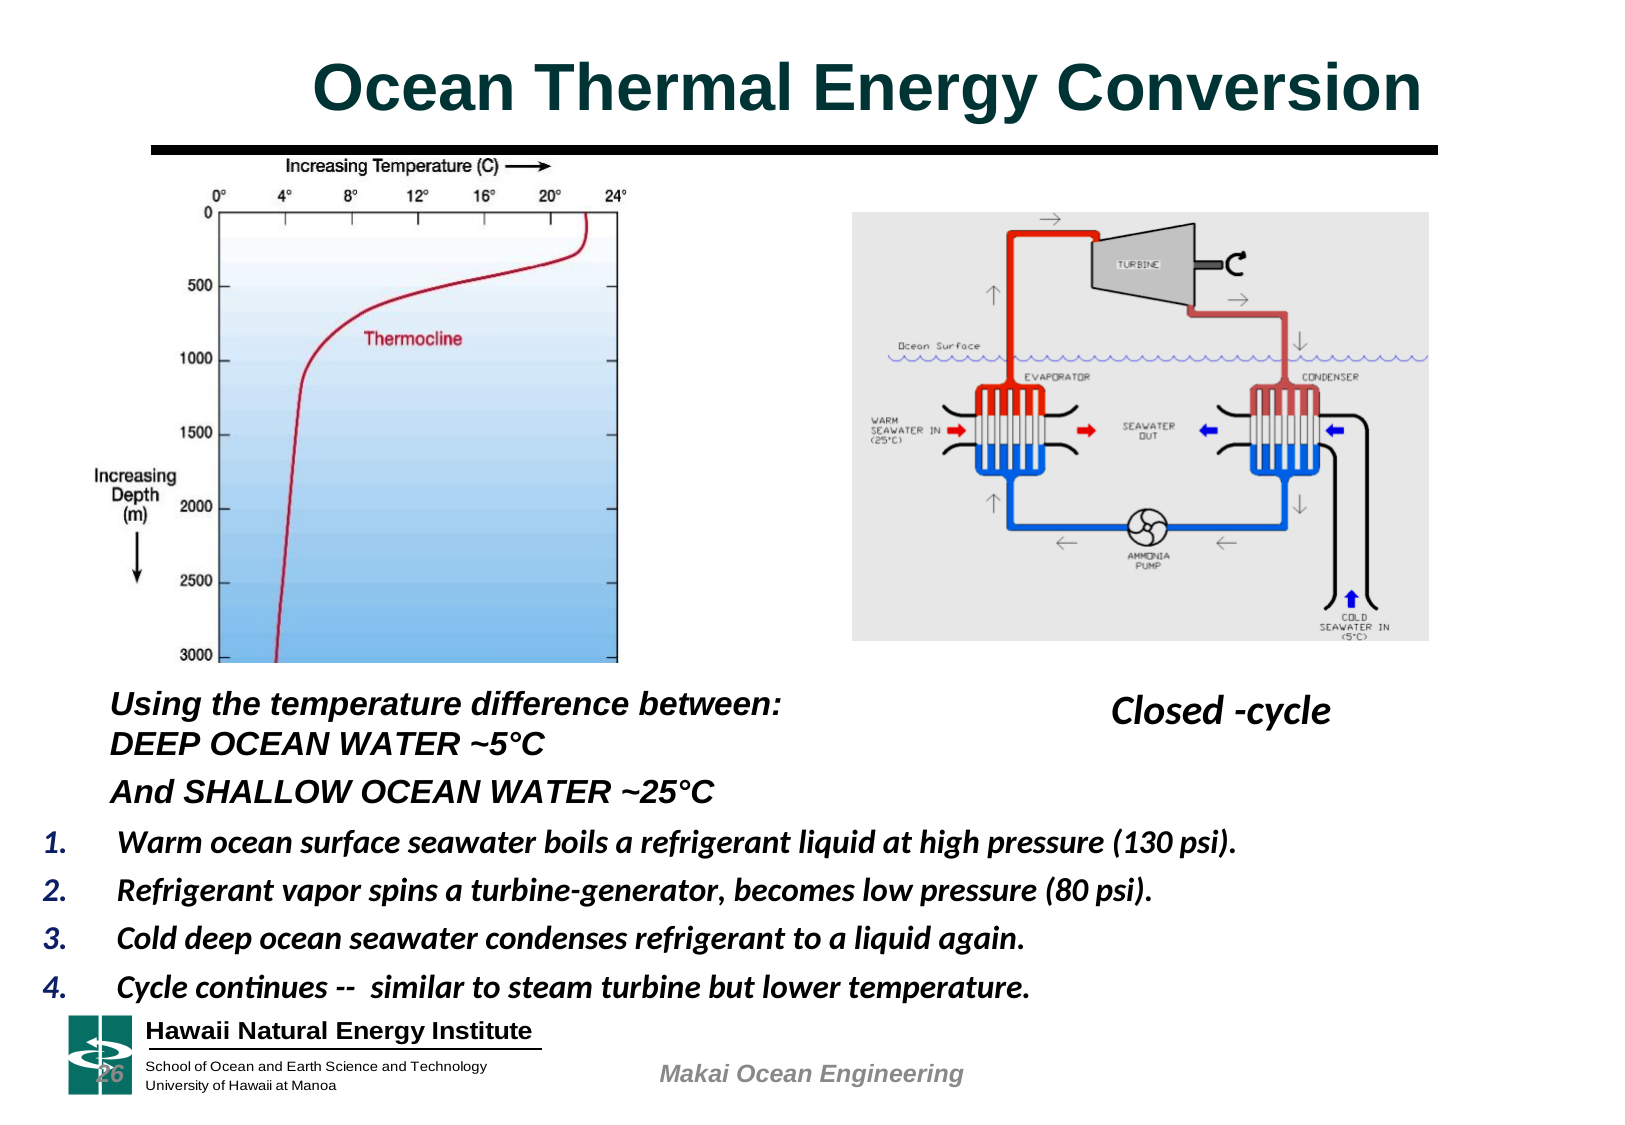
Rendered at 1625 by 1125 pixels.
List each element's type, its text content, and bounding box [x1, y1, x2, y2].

text_box Using the temperature difference between: DEEP OCEAN WATER ~5°C And SHALLOW OCEAN WATER ~25°C [94, 675, 799, 819]
text_box Closed -cycle [1096, 675, 1422, 741]
picture [94, 149, 627, 663]
text_box Makai Ocean Engineering [554, 1042, 1070, 1103]
picture [852, 212, 1429, 641]
title Ocean Thermal Energy Conversion [140, 36, 1597, 132]
text_box Warm ocean surface seawater boils a refrigerant liquid at high pressure (130 psi). Refrigerant vapor spins a turbine-generator, becomes low pressure (80 psi). Cold deep ocean seawater condenses refrigerant to a liquid again. Cycle continues -- similar to steam turbine but lower temperature. [27, 812, 1490, 1013]
text_box <編號> [81, 1042, 461, 1103]
